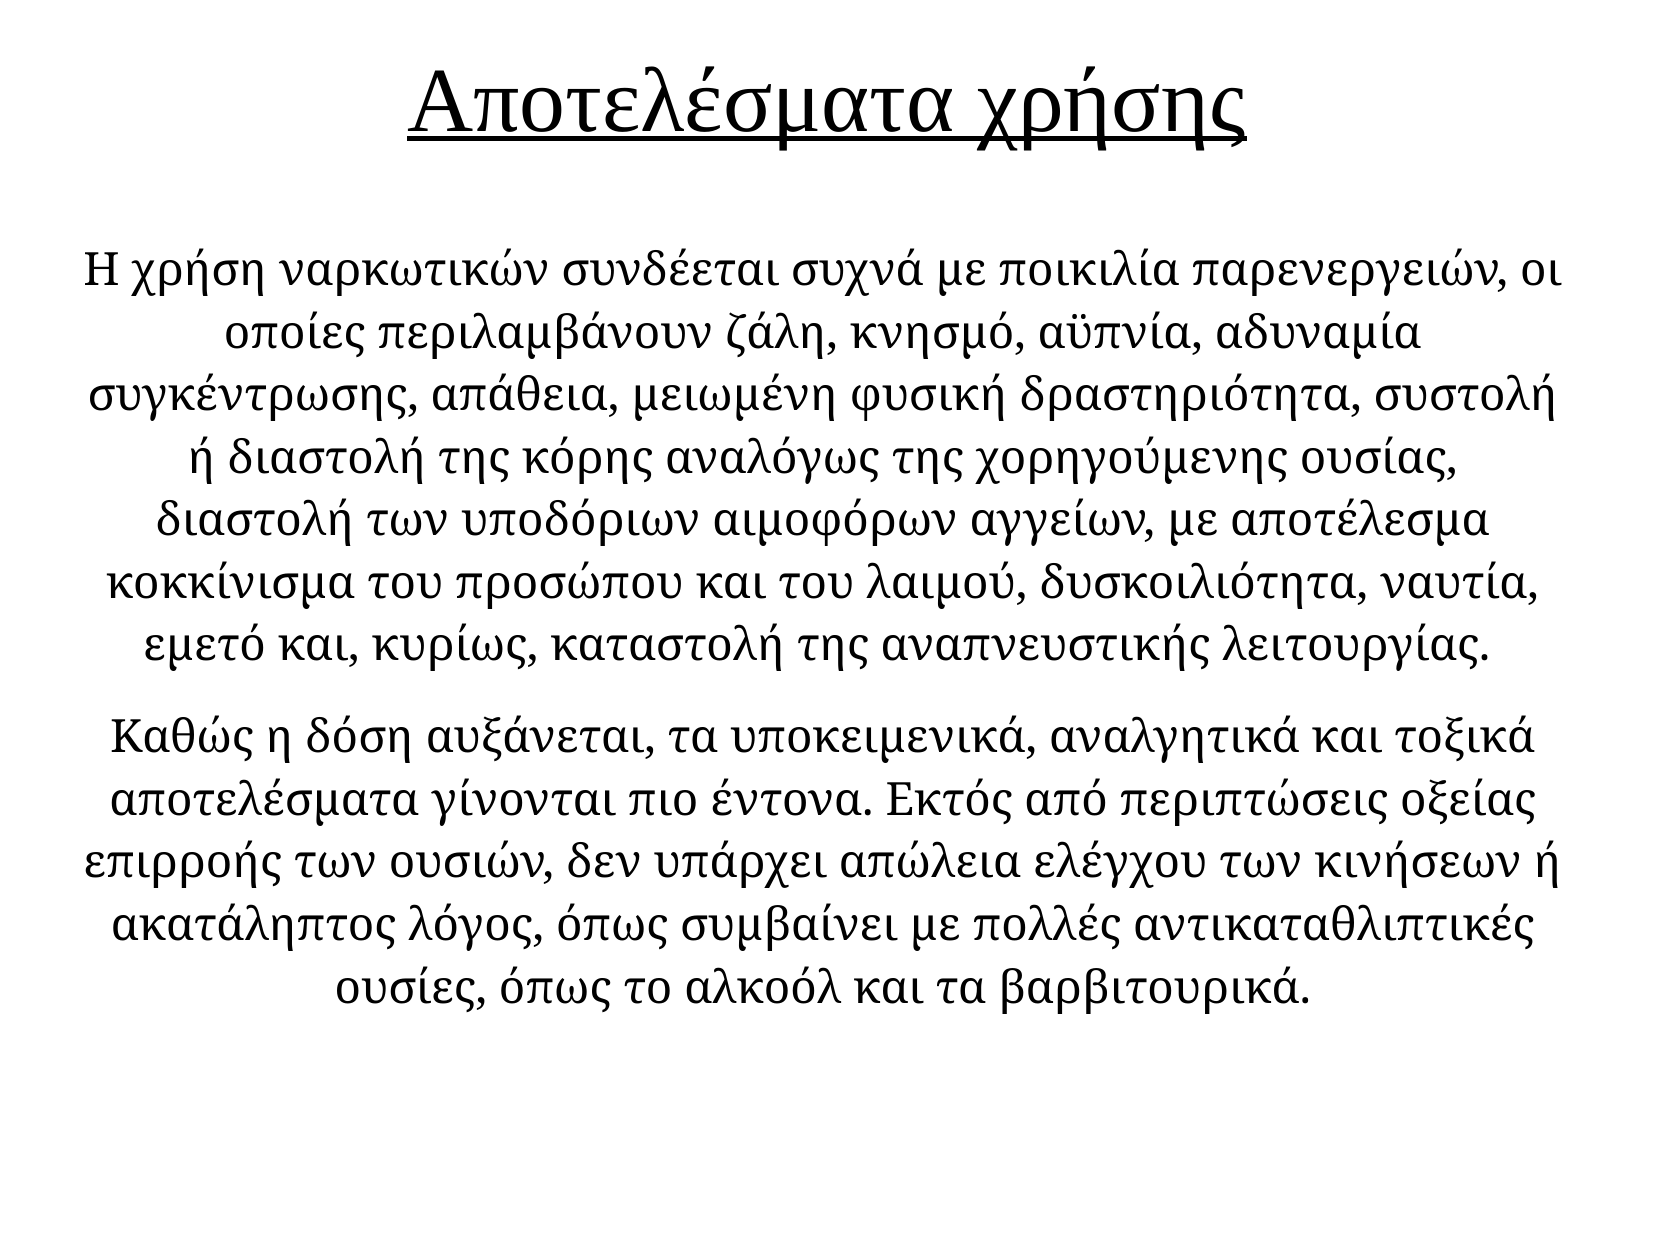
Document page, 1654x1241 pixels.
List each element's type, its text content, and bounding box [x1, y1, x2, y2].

title Αποτελέσματα χρήσης [82, 49, 1571, 152]
list Η χρήση ναρκωτικών συνδέεται συχνά με ποικιλία παρενεργειών, οι οποίες περιλαμβάνουν ζάλη, κνησμό, αϋπνία, αδυναμία συγκέντρωσης, απάθεια, μειωμένη φυσική δραστηριότητα, συστολή ή διαστολή της κόρης αναλόγως της χορηγούμενης ουσίας, διαστολή των υποδόριων αιμοφόρων αγγείων, με αποτέλεσμα κοκκίνισμα του προσώπου και του λαιμού, δυσκοιλιότητα, ναυτία, εμετό και, κυρίως, καταστολή της αναπνευστικής λειτουργίας. Καθώς η δόση αυξάνεται, τα υποκειμενικά, αναλγητικά και τοξικά αποτελέσματα γίνονται πιο έντονα. Εκτός από περιπτώσεις οξείας επιρροής των ουσιών, δεν υπάρχει απώλεια ελέγχου των κινήσεων ή ακατάληπτος λόγος, όπως συμβαίνει με πολλές αντικαταθλιπτικές ουσίες, όπως το αλκοόλ και τα βαρβιτουρικά. [82, 236, 1564, 1241]
